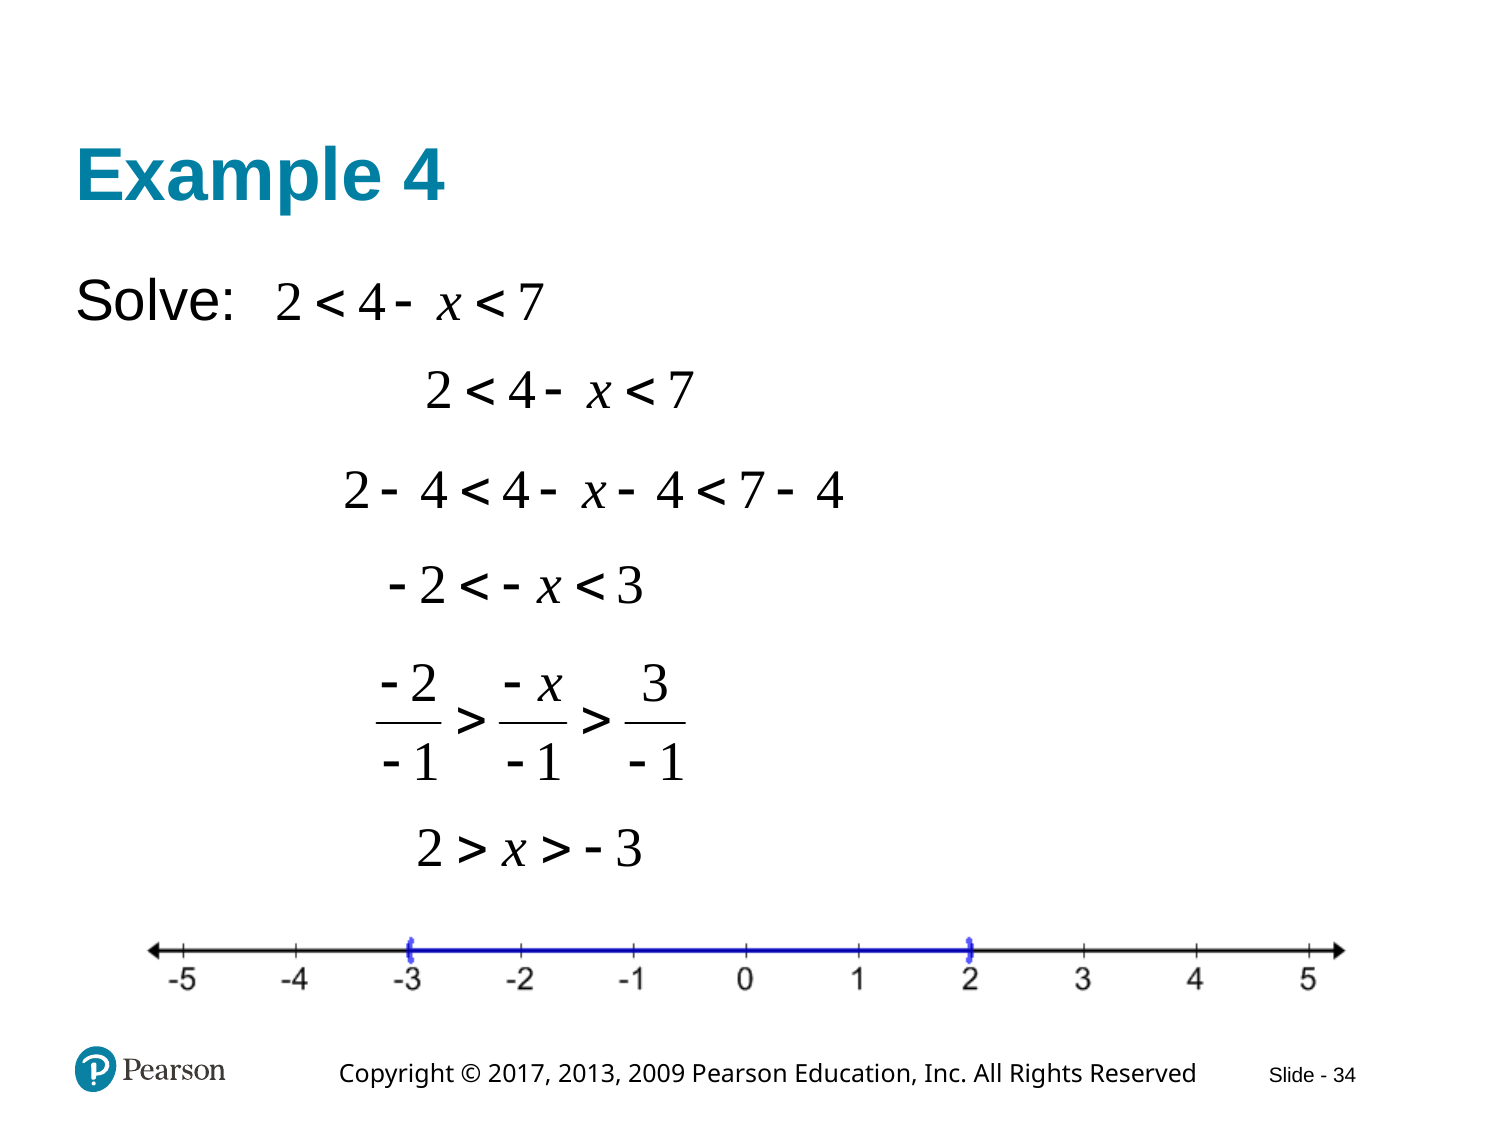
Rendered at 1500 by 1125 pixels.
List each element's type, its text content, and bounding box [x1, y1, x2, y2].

list Solve: [75, 262, 250, 325]
chart [385, 559, 646, 611]
chart [421, 364, 701, 416]
chart [412, 822, 646, 874]
picture [136, 912, 1365, 1007]
chart [339, 464, 849, 516]
title Example 4 [75, 35, 1425, 216]
chart [271, 276, 551, 328]
chart [372, 653, 691, 786]
